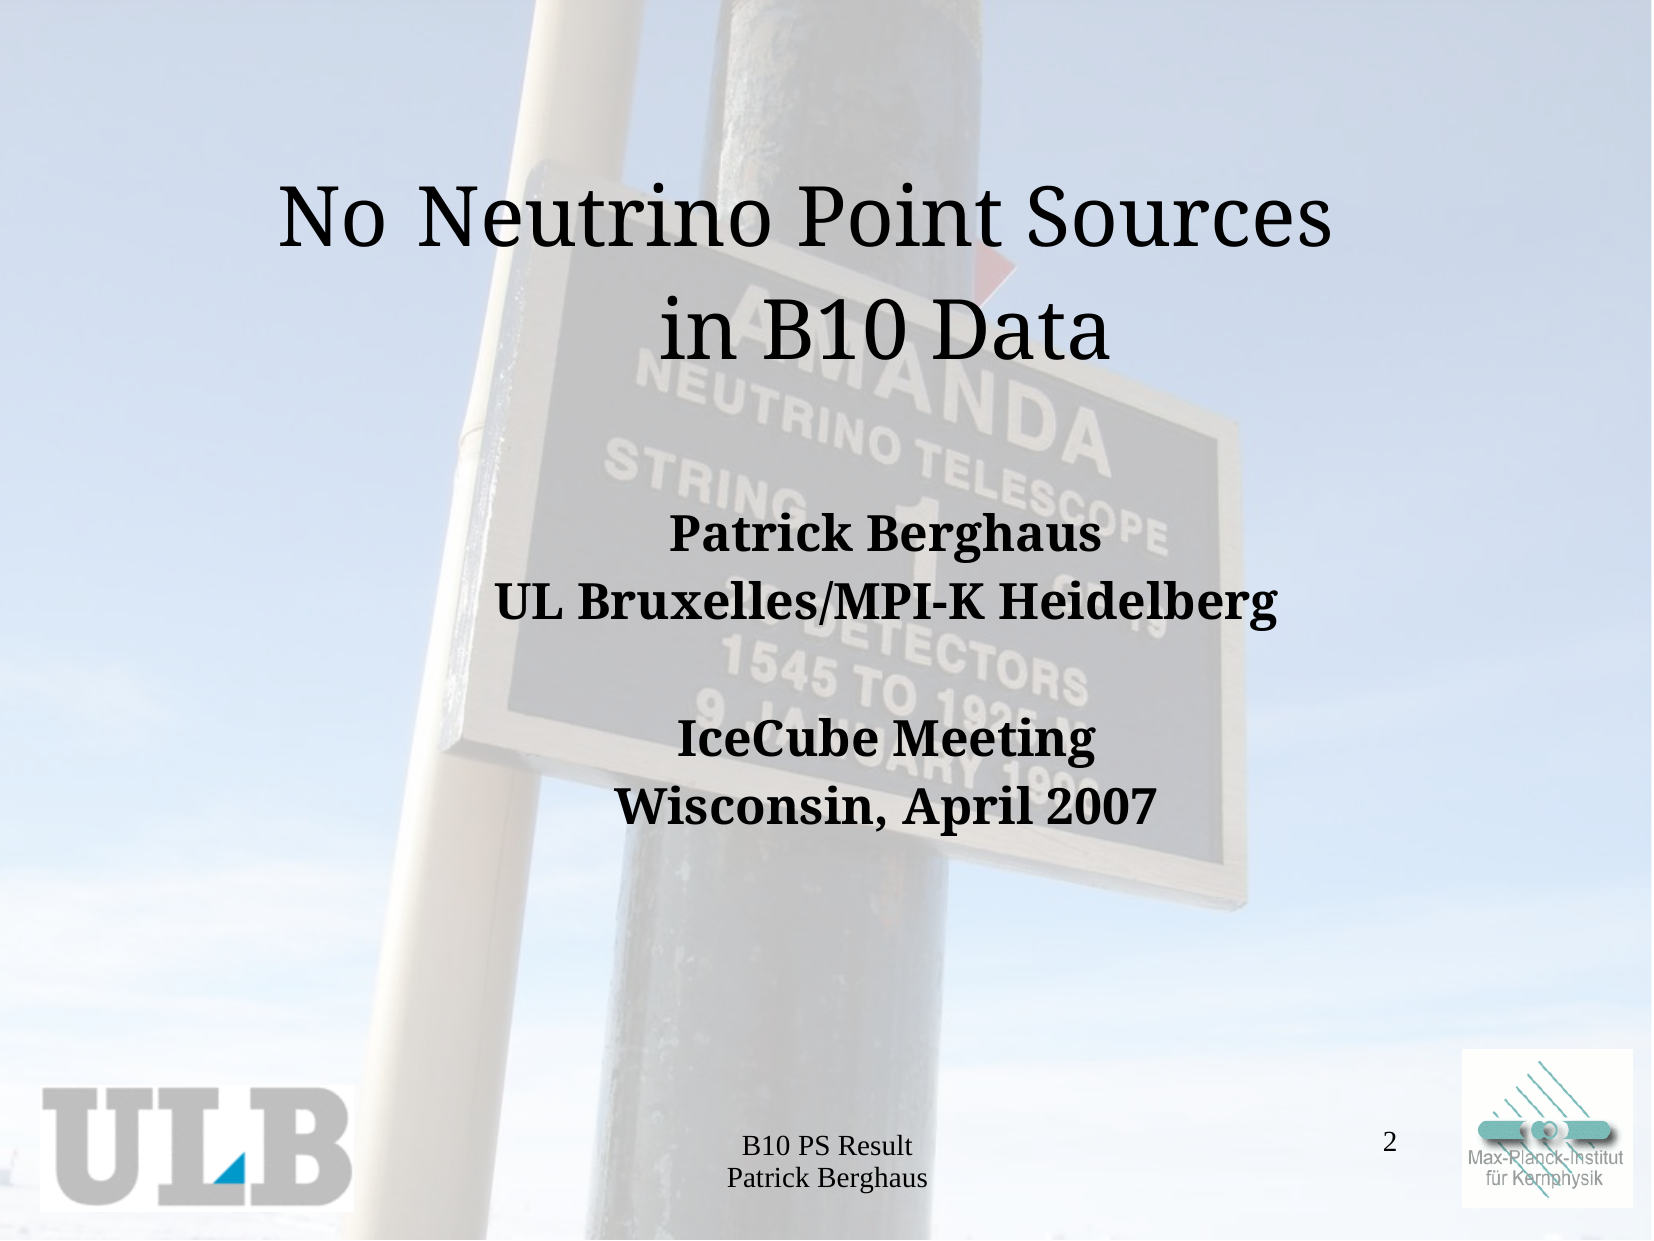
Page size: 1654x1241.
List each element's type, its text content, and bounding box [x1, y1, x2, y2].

picture [40, 1085, 354, 1212]
picture [1462, 1049, 1633, 1208]
text_box Neutrino Point Sources in B10 Data Patrick Berghaus UL Bruxelles/MPI-K Heidelberg IceCube Meeting Wisconsin, April 2007 [402, 150, 1313, 897]
text_box No [262, 150, 407, 286]
